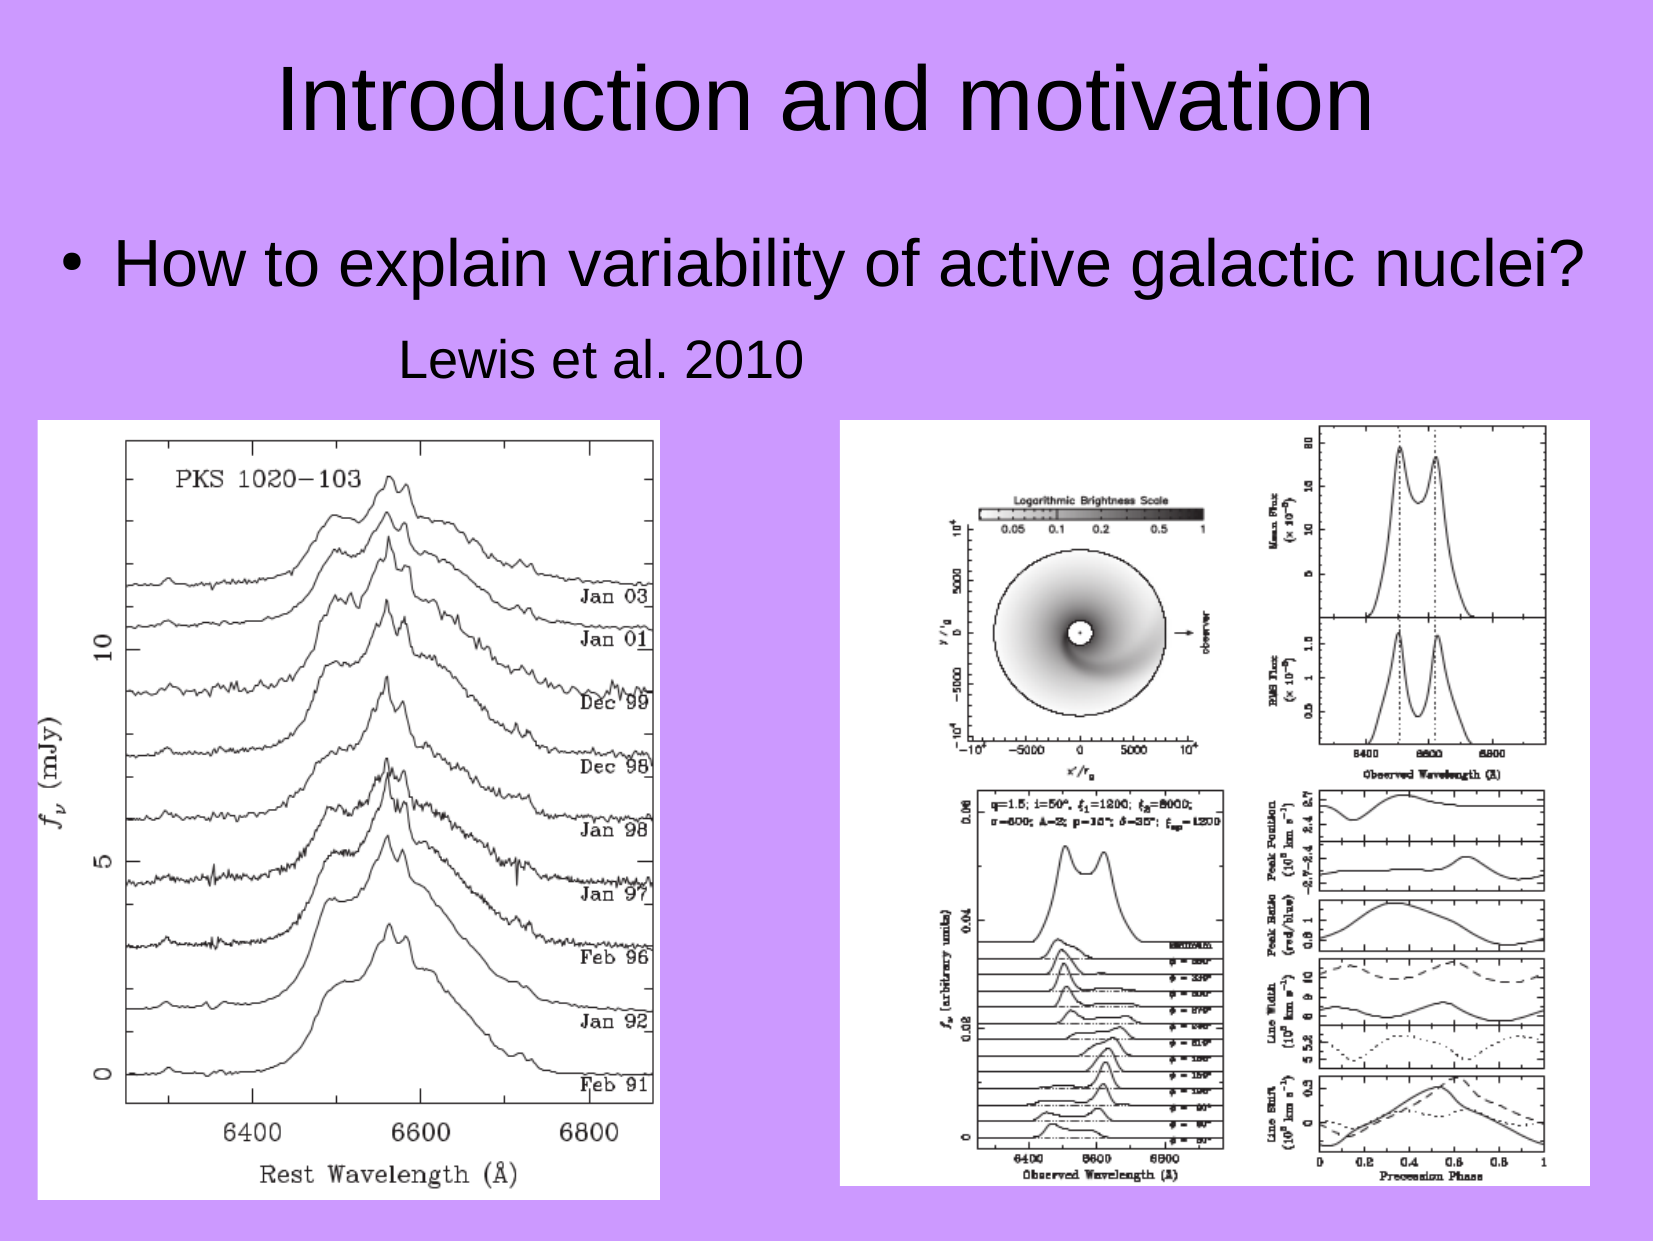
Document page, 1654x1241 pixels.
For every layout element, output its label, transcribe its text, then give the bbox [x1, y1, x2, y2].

picture [840, 420, 1591, 1186]
list How to explain variability of active galactic nuclei? Lewis et al. 2010 [42, 225, 1621, 946]
title Introduction and motivation [82, 47, 1571, 151]
picture [37, 420, 661, 1200]
